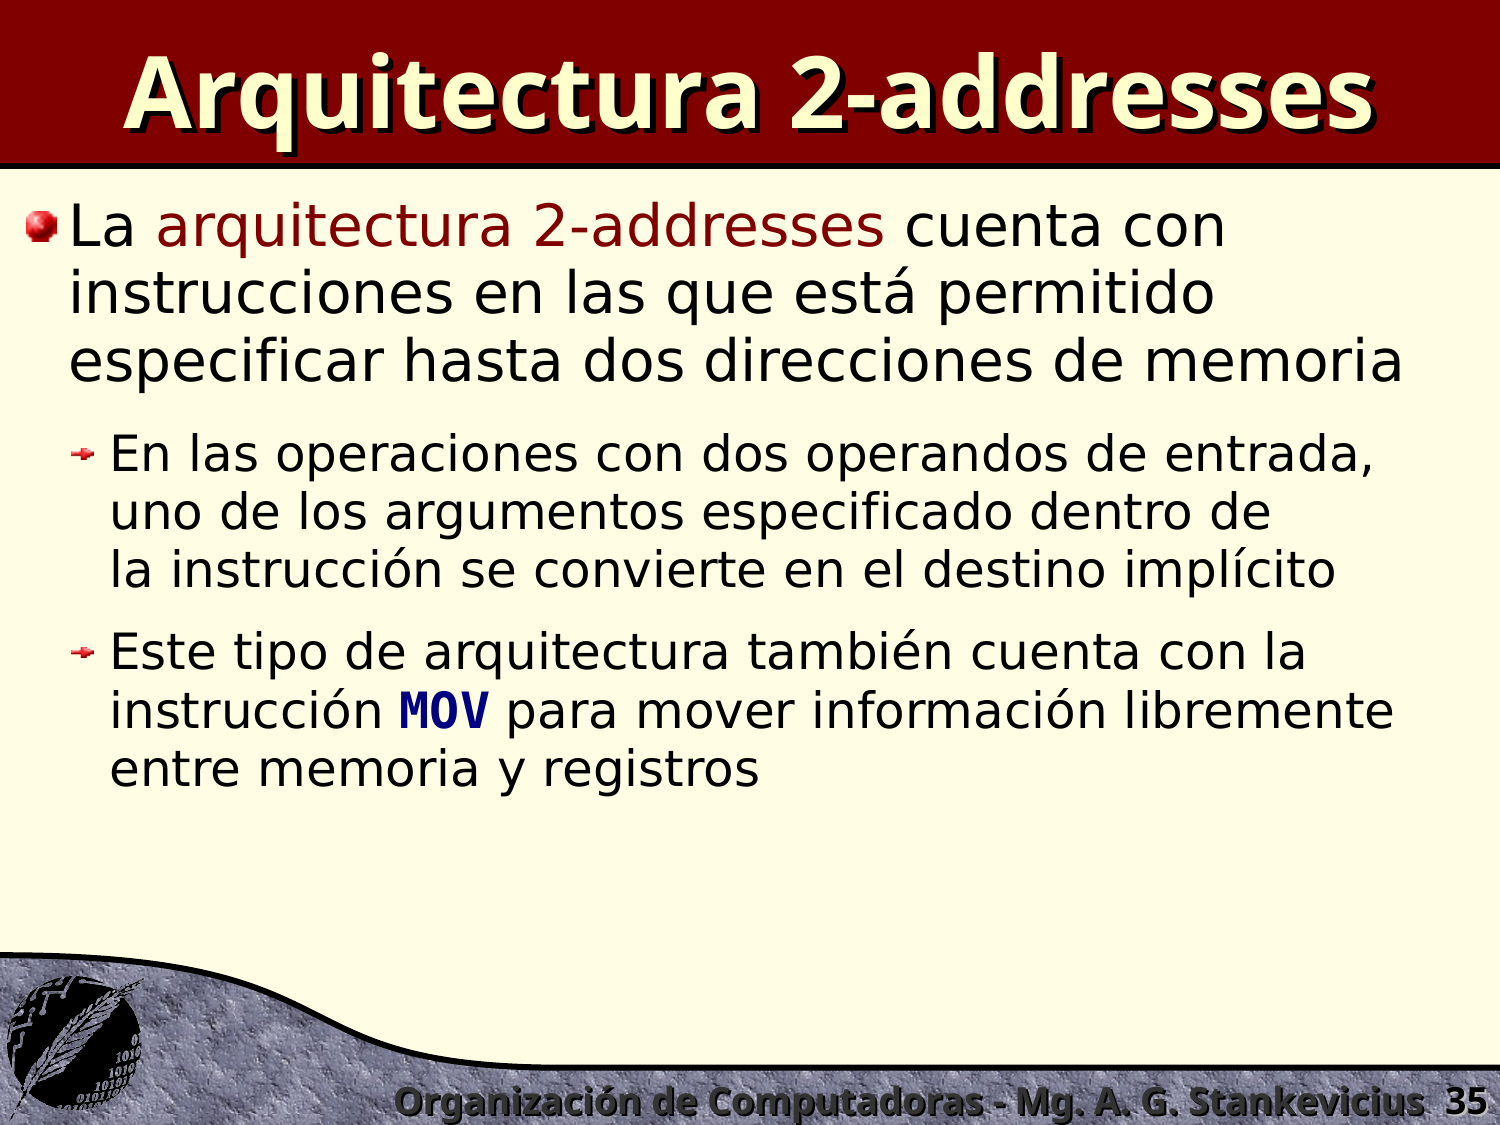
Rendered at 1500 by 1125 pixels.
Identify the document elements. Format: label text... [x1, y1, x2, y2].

list La arquitectura 2-addresses cuenta con instrucciones en las que está permitido especificar hasta dos direcciones de memoria En las operaciones con dos operandos de entrada, uno de los argumentos especificado dentro de la instrucción se convierte en el destino implícito Este tipo de arquitectura también cuenta con la instrucción MOV para mover información libremente entre memoria y registros [11, 192, 1486, 935]
picture [802, 1100, 806, 1110]
title Arquitectura 2-addresses [15, 5, 1485, 160]
picture [1058, 1100, 1065, 1110]
picture [448, 1100, 455, 1110]
picture [0, 959, 1500, 1125]
